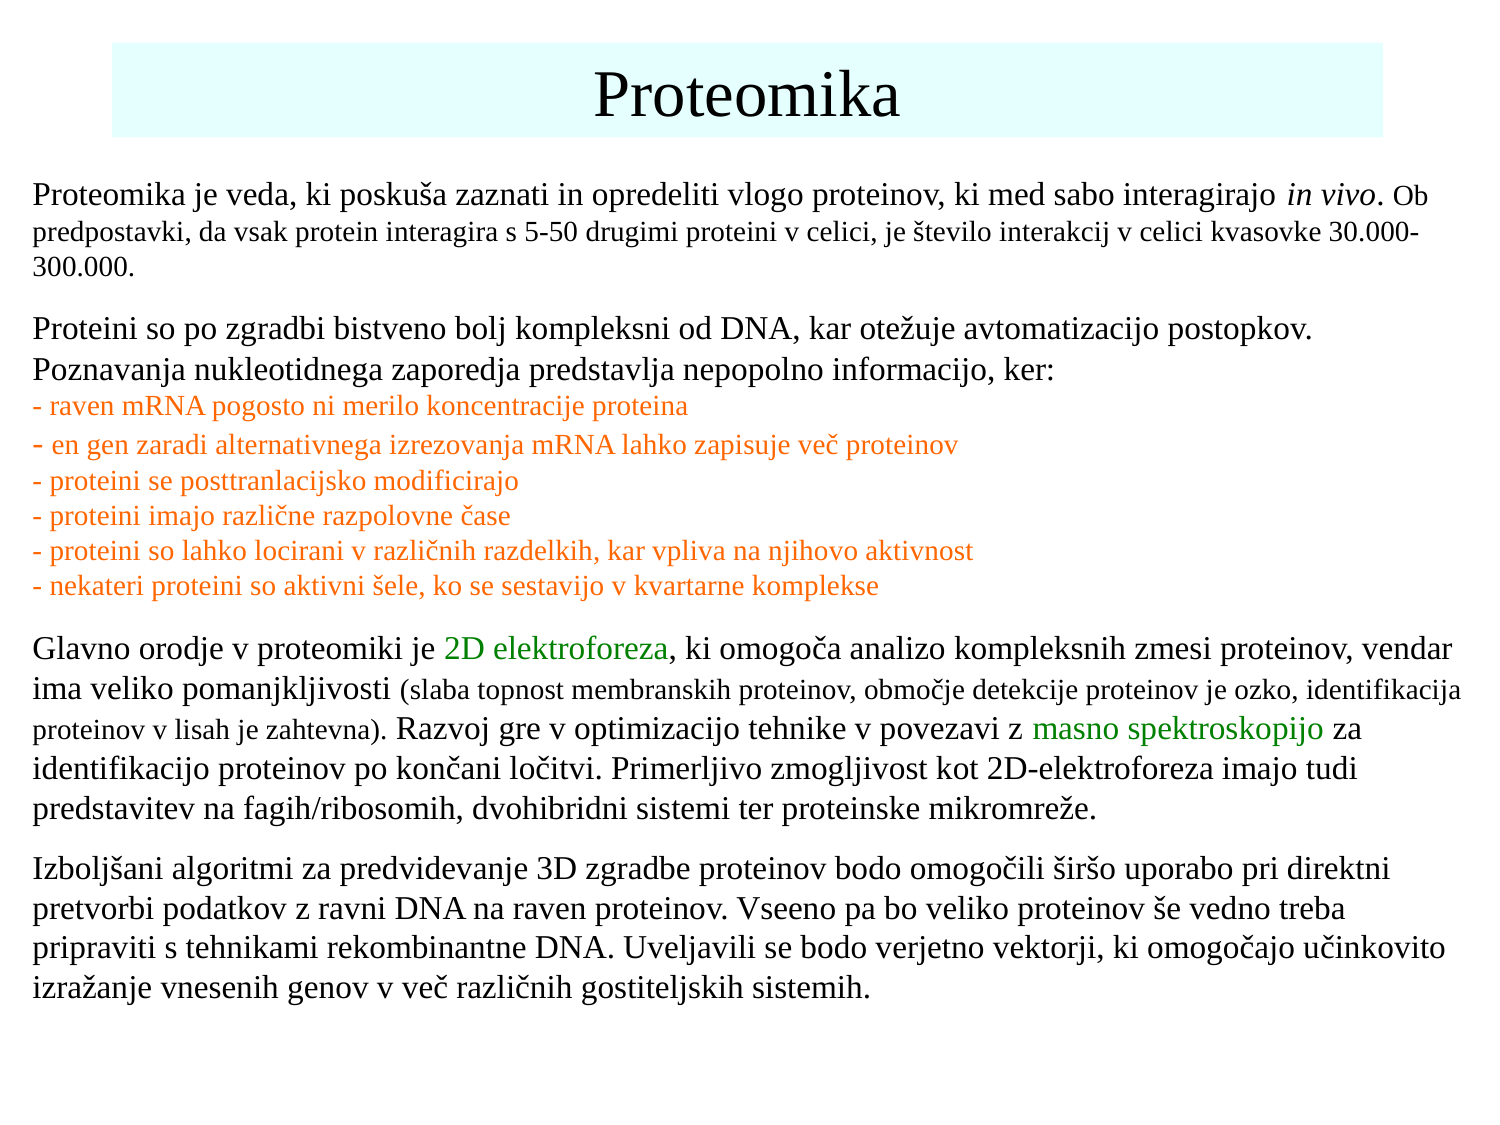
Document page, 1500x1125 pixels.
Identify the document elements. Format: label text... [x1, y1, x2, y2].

text_box Proteomika [112, 42, 1384, 138]
text_box Proteomika je veda, ki poskuša zaznati in opredeliti vlogo proteinov, ki med sabo interagirajo in vivo. Ob predpostavki, da vsak protein interagira s 5-50 drugimi proteini v celici, je število interakcij v celici kvasovke 30.000-300.000. Proteini so po zgradbi bistveno bolj kompleksni od DNA, kar otežuje avtomatizacijo postopkov. Poznavanja nukleotidnega zaporedja predstavlja nepopolno informacijo, ker: - raven mRNA pogosto ni merilo koncentracije proteina - en gen zaradi alternativnega izrezovanja mRNA lahko zapisuje več proteinov - proteini se posttranlacijsko modificirajo - proteini imajo različne razpolovne čase - proteini so lahko locirani v različnih razdelkih, kar vpliva na njihovo aktivnost - nekateri proteini so aktivni šele, ko se sestavijo v kvartarne komplekse Glavno orodje v proteomiki je 2D elektroforeza, ki omogoča analizo kompleksnih zmesi proteinov, vendar ima veliko pomanjkljivosti (slaba topnost membranskih proteinov, območje detekcije proteinov je ozko, identifikacija proteinov v lisah je zahtevna). Razvoj gre v optimizacijo tehnike v povezavi z masno spektroskopijo za identifikacijo proteinov po končani ločitvi. Primerljivo zmogljivost kot 2D-elektroforeza imajo tudi predstavitev na fagih/ribosomih, dvohibridni sistemi ter proteinske mikromreže. Izboljšani algoritmi za predvidevanje 3D zgradbe proteinov bodo omogočili širšo uporabo pri direktni pretvorbi podatkov z ravni DNA na raven proteinov. Vseeno pa bo veliko proteinov še vedno treba pripraviti s tehnikami rekombinantne DNA. Uveljavili se bodo verjetno vektorji, ki omogočajo učinkovito izražanje vnesenih genov v več različnih gostiteljskih sistemih. [17, 164, 1483, 1013]
